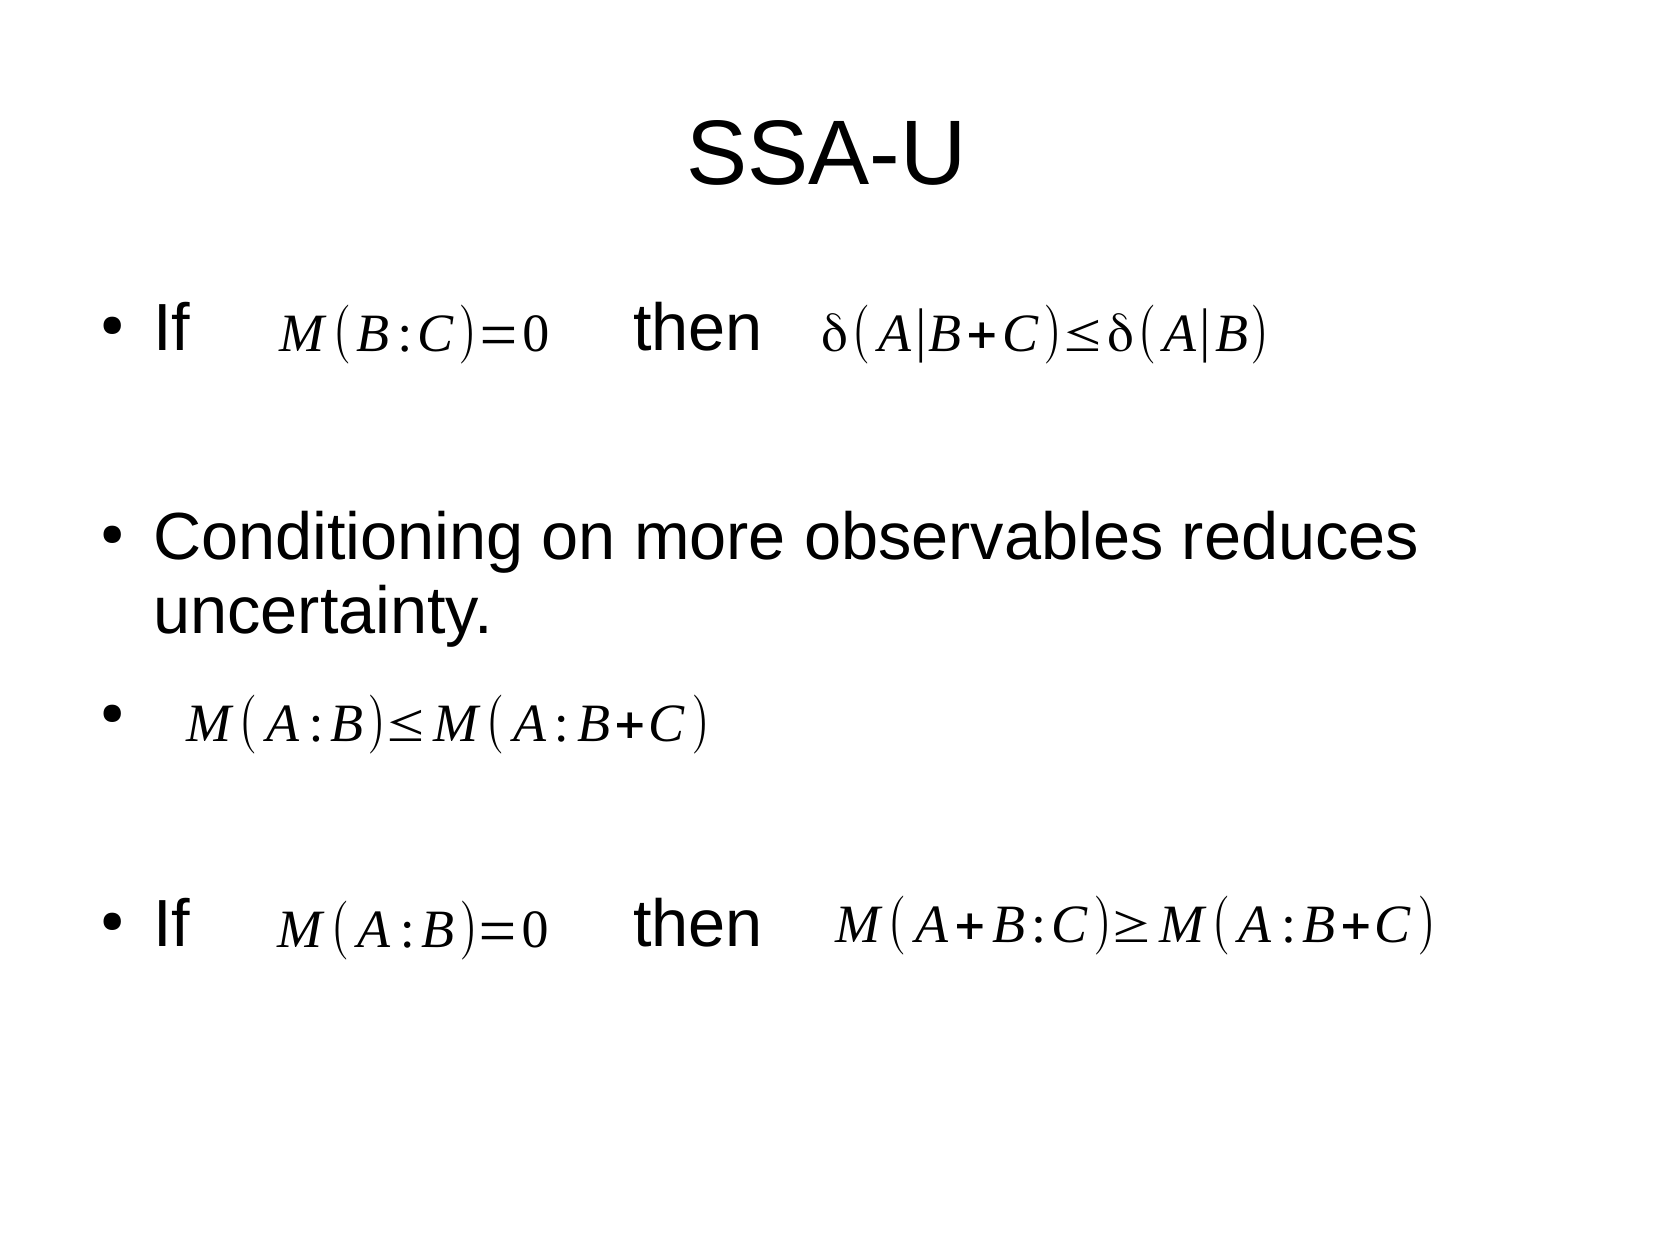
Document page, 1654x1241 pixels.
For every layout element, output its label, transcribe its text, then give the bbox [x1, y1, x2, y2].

chart [270, 301, 556, 367]
chart [826, 892, 1441, 957]
list If then Conditioning on more observables reduces uncertainty. If then [82, 290, 1571, 1010]
chart [814, 301, 1276, 367]
chart [268, 897, 556, 963]
chart [177, 691, 715, 756]
title SSA-U [82, 49, 1571, 257]
